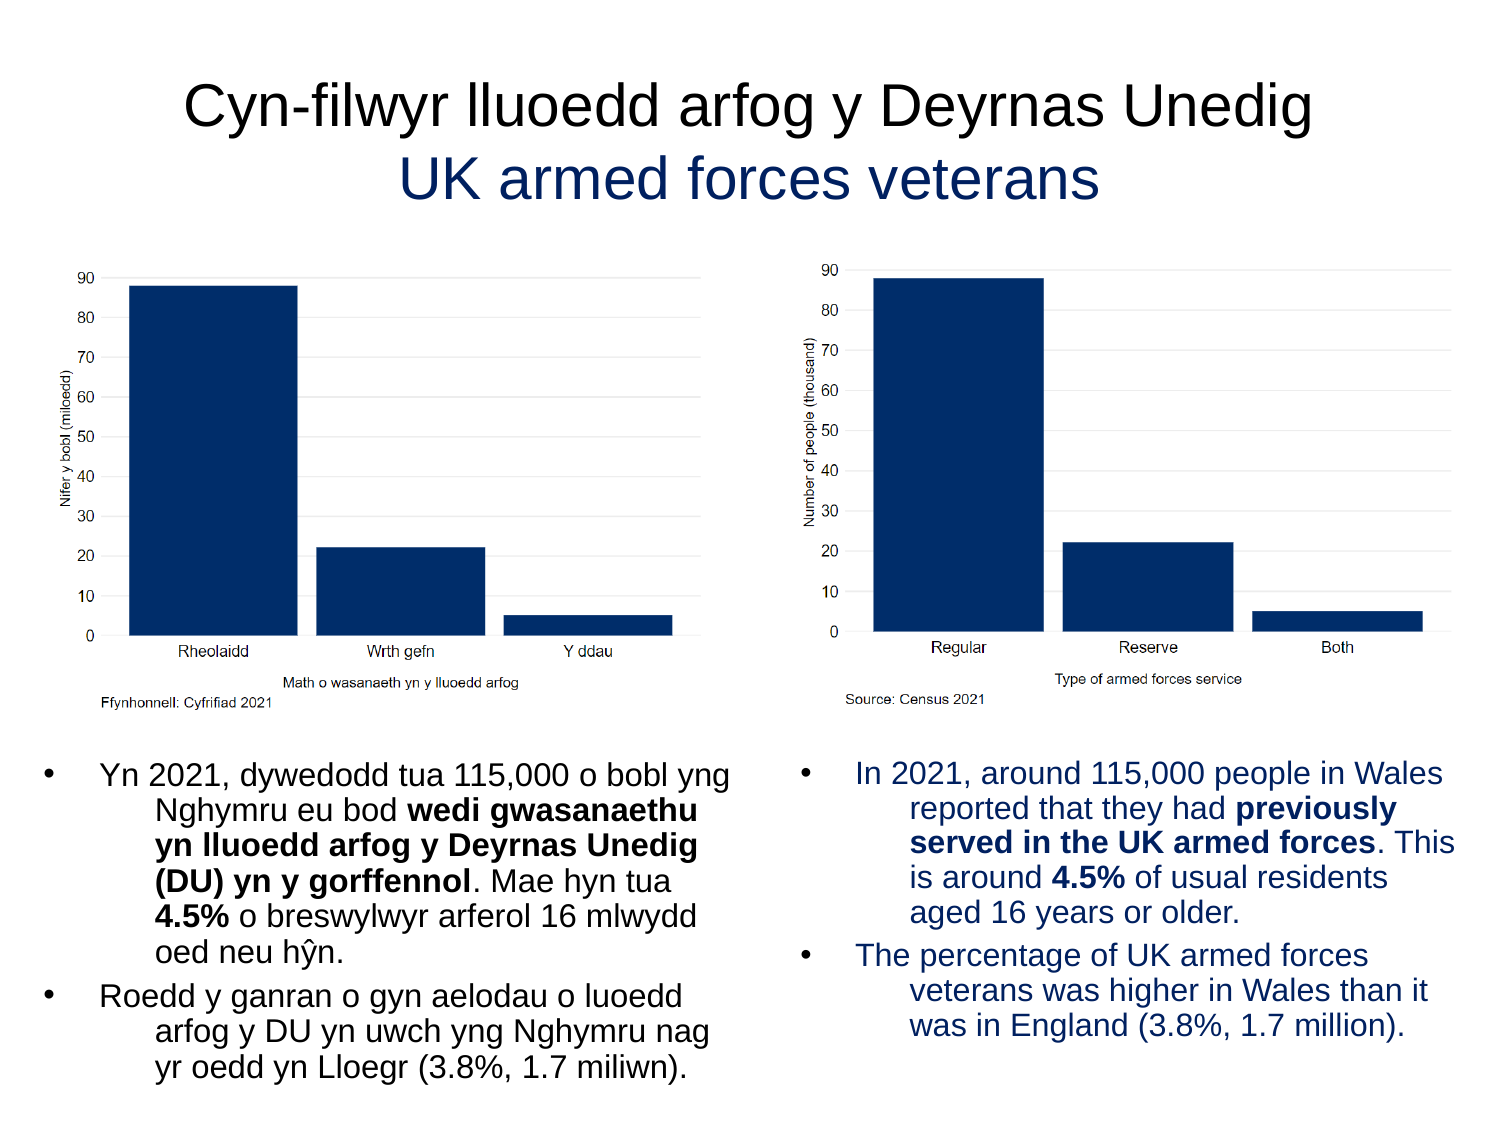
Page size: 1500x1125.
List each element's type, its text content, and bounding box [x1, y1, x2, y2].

title Cyn-filwyr lluoedd arfog y Deyrnas Unedig UK armed forces veterans [75, 45, 1426, 233]
picture [44, 224, 736, 726]
text_box In 2021, around 115,000 people in Wales reported that they had previously served in the UK armed forces. This is around 4.5% of usual residents aged 16 years or older. The percentage of UK armed forces veterans was higher in Wales than it was in England (3.8%, 1.7 million). [785, 749, 1472, 1080]
list Yn 2021, dywedodd tua 115,000 o bobl yng Nghymru eu bod wedi gwasanaethu yn lluoedd arfog y Deyrnas Unedig (DU) yn y gorffennol. Mae hyn tua 4.5% o breswylwyr arferol 16 mlwydd oed neu hŷn. Roedd y ganran o gyn aelodau o luoedd arfog y DU yn uwch yng Nghymru nag yr oedd yn Lloegr (3.8%, 1.7 miliwn). [28, 750, 751, 1125]
picture [777, 224, 1468, 723]
